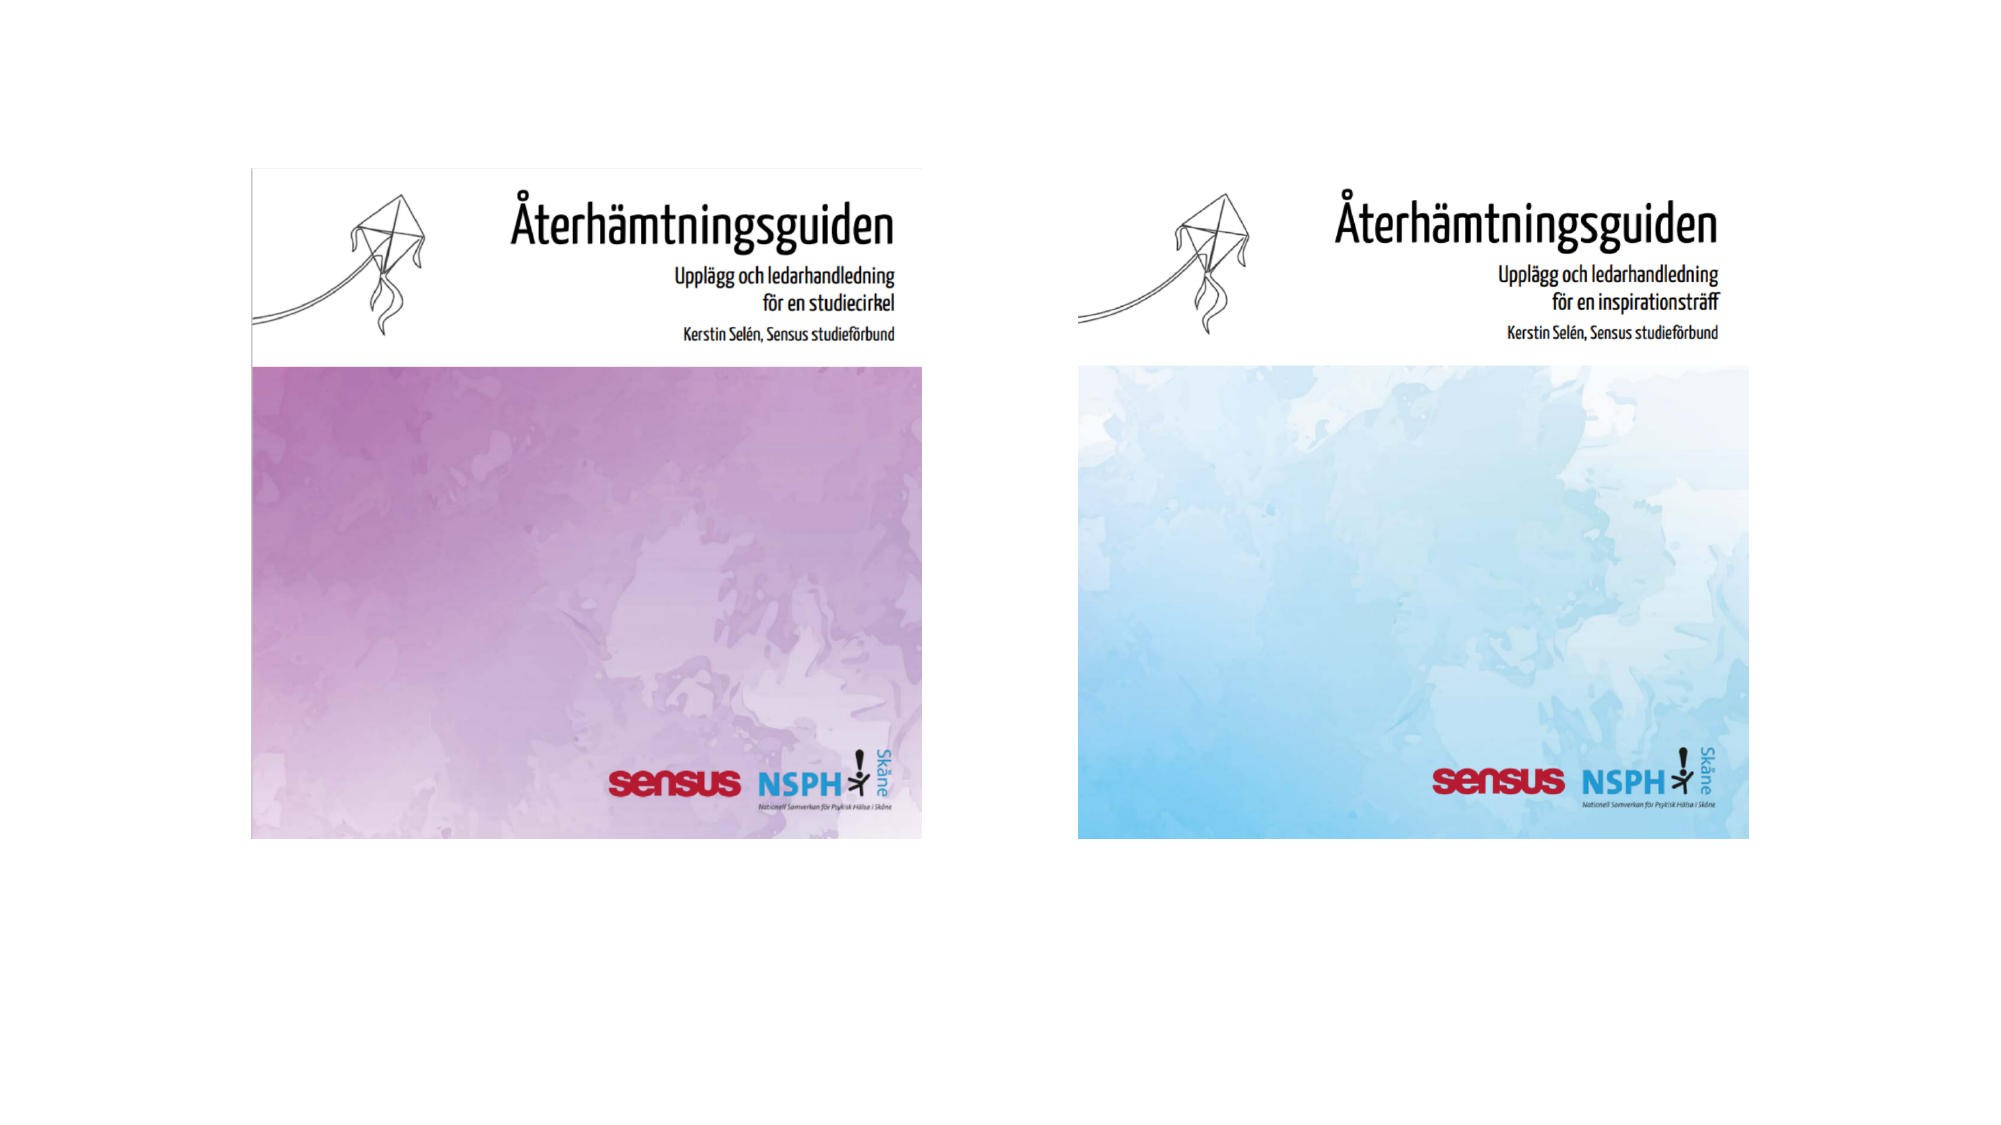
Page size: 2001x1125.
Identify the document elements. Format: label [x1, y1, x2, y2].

picture [1078, 168, 1749, 839]
picture [251, 168, 922, 839]
